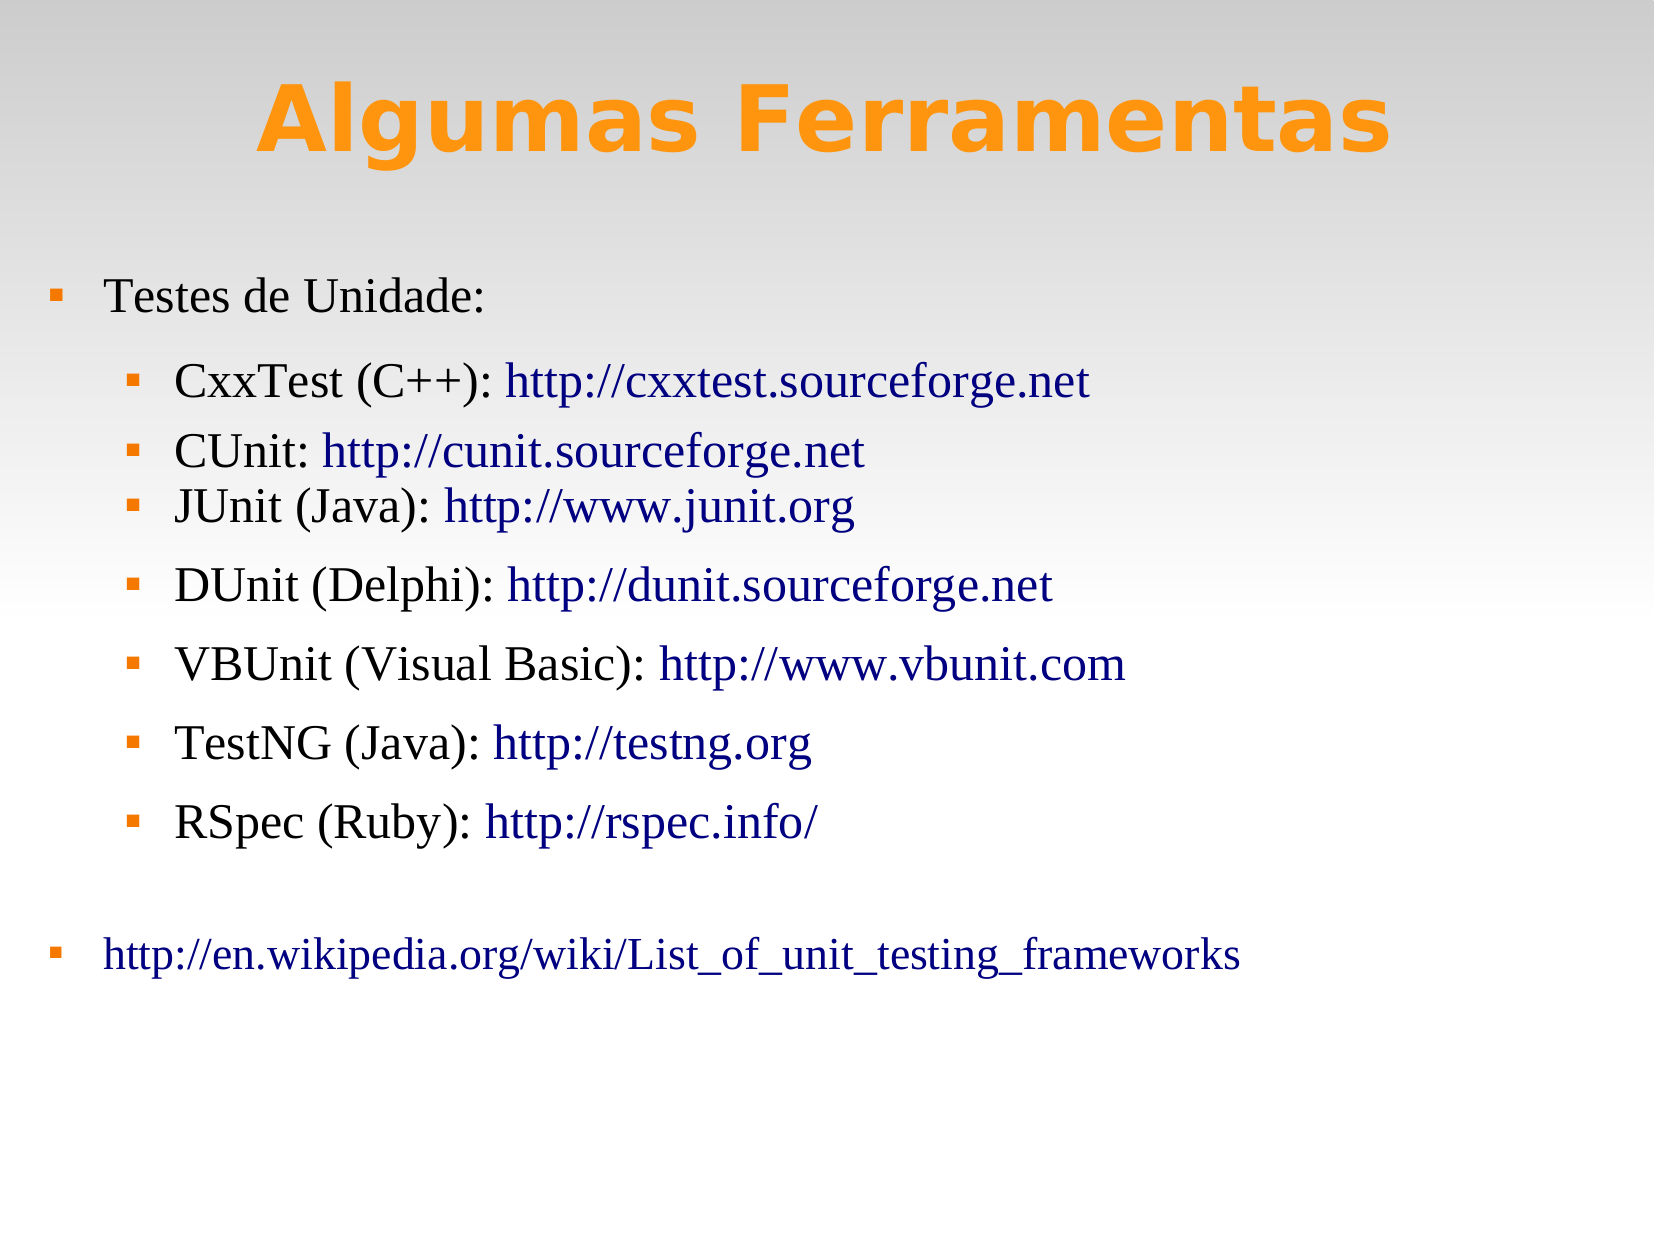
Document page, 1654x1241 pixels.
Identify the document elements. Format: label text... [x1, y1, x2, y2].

title Algumas Ferramentas [32, 42, 1619, 198]
list Testes de Unidade: CxxTest (C++): http://cxxtest.sourceforge.net CUnit: http://cunit.sourceforge.net JUnit (Java): http://www.junit.org DUnit (Delphi): http://dunit.sourceforge.net VBUnit (Visual Basic): http://www.vbunit.com TestNG (Java): http://testng.org RSpec (Ruby): http://rspec.info/ http://en.wikipedia.org/wiki/List_of_unit_testing_frameworks [32, 268, 1619, 1182]
